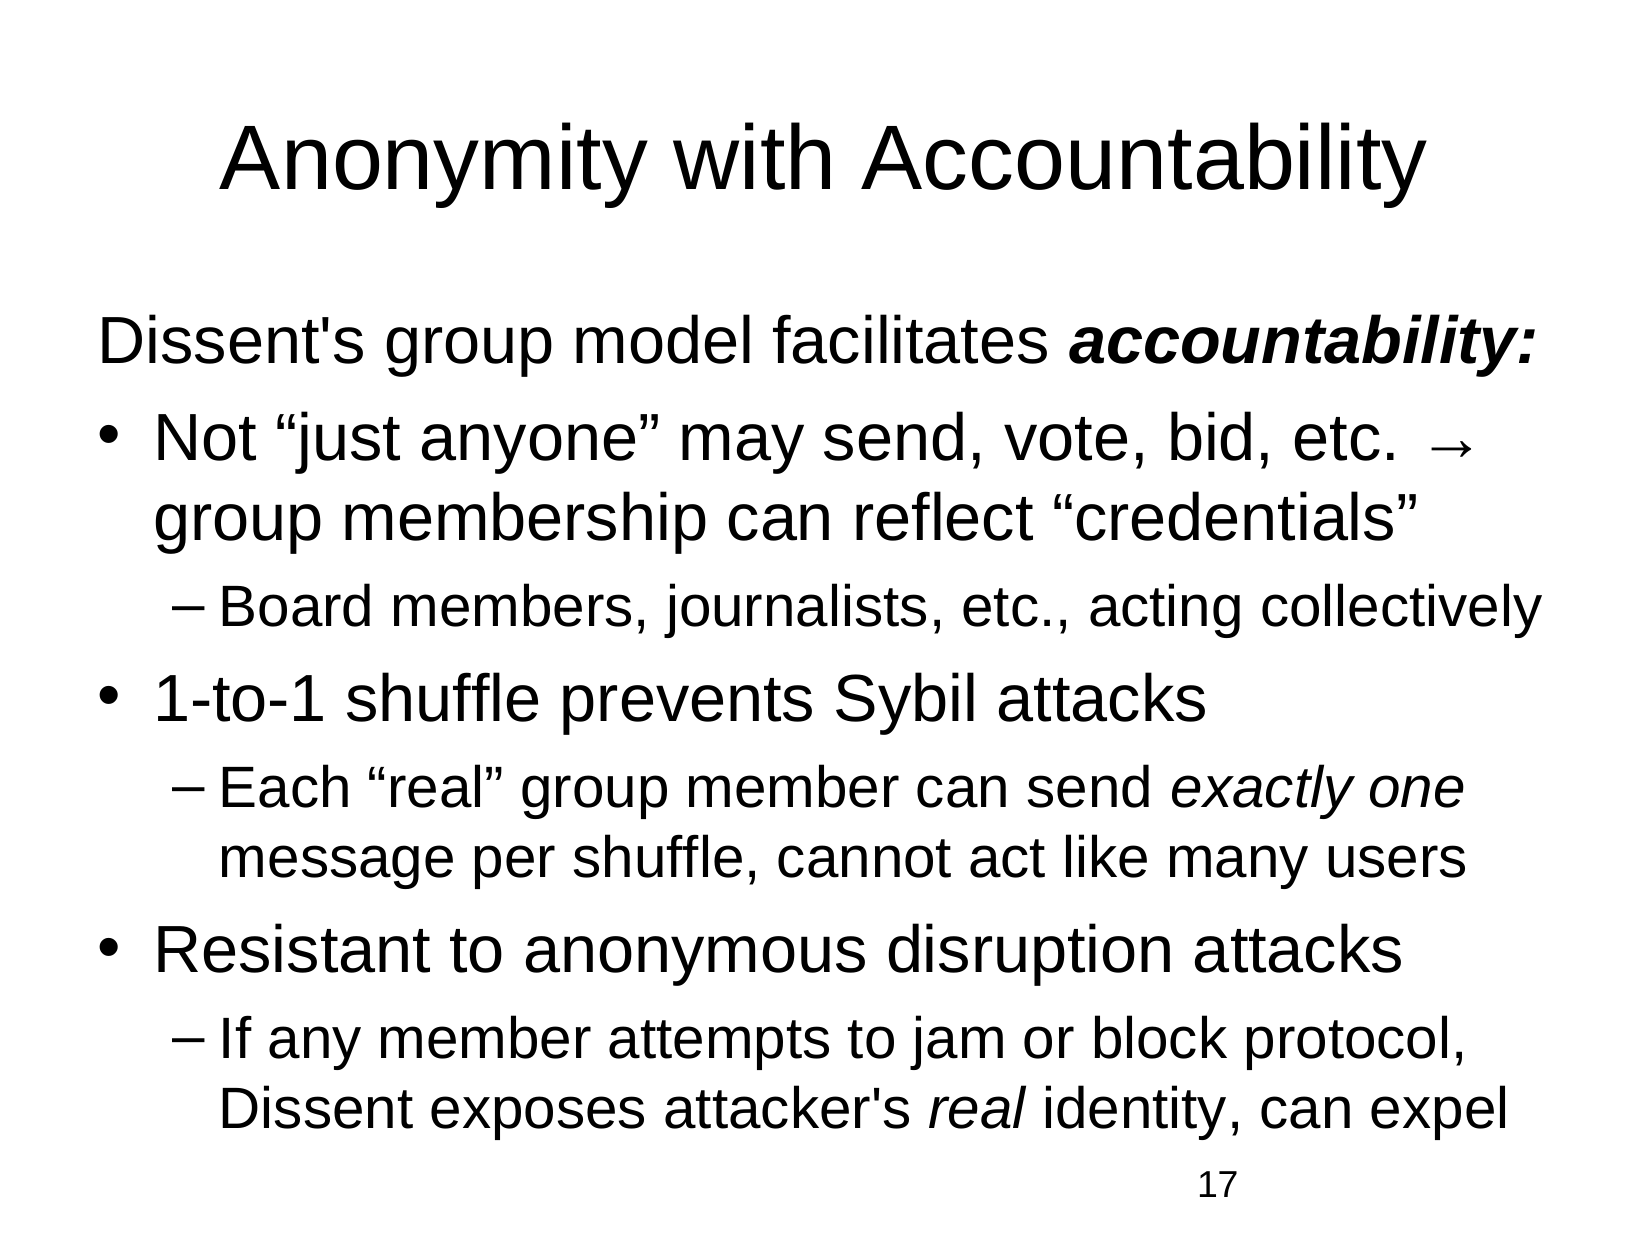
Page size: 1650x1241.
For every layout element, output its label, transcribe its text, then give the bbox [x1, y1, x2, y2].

title Anonymity with Accountability [82, 41, 1568, 265]
list Dissent's group model facilitates accountability: Not “just anyone” may send, vote, bid, etc. → group membership can reflect “credentials” Board members, journalists, etc., acting collectively 1-to-1 shuffle prevents Sybil attacks Each “real” group member can send exactly one message per shuffle, cannot act like many users Resistant to anonymous disruption attacks If any member attempts to jam or block protocol, Dissent exposes attacker's real identity, can expel [82, 289, 1568, 1149]
